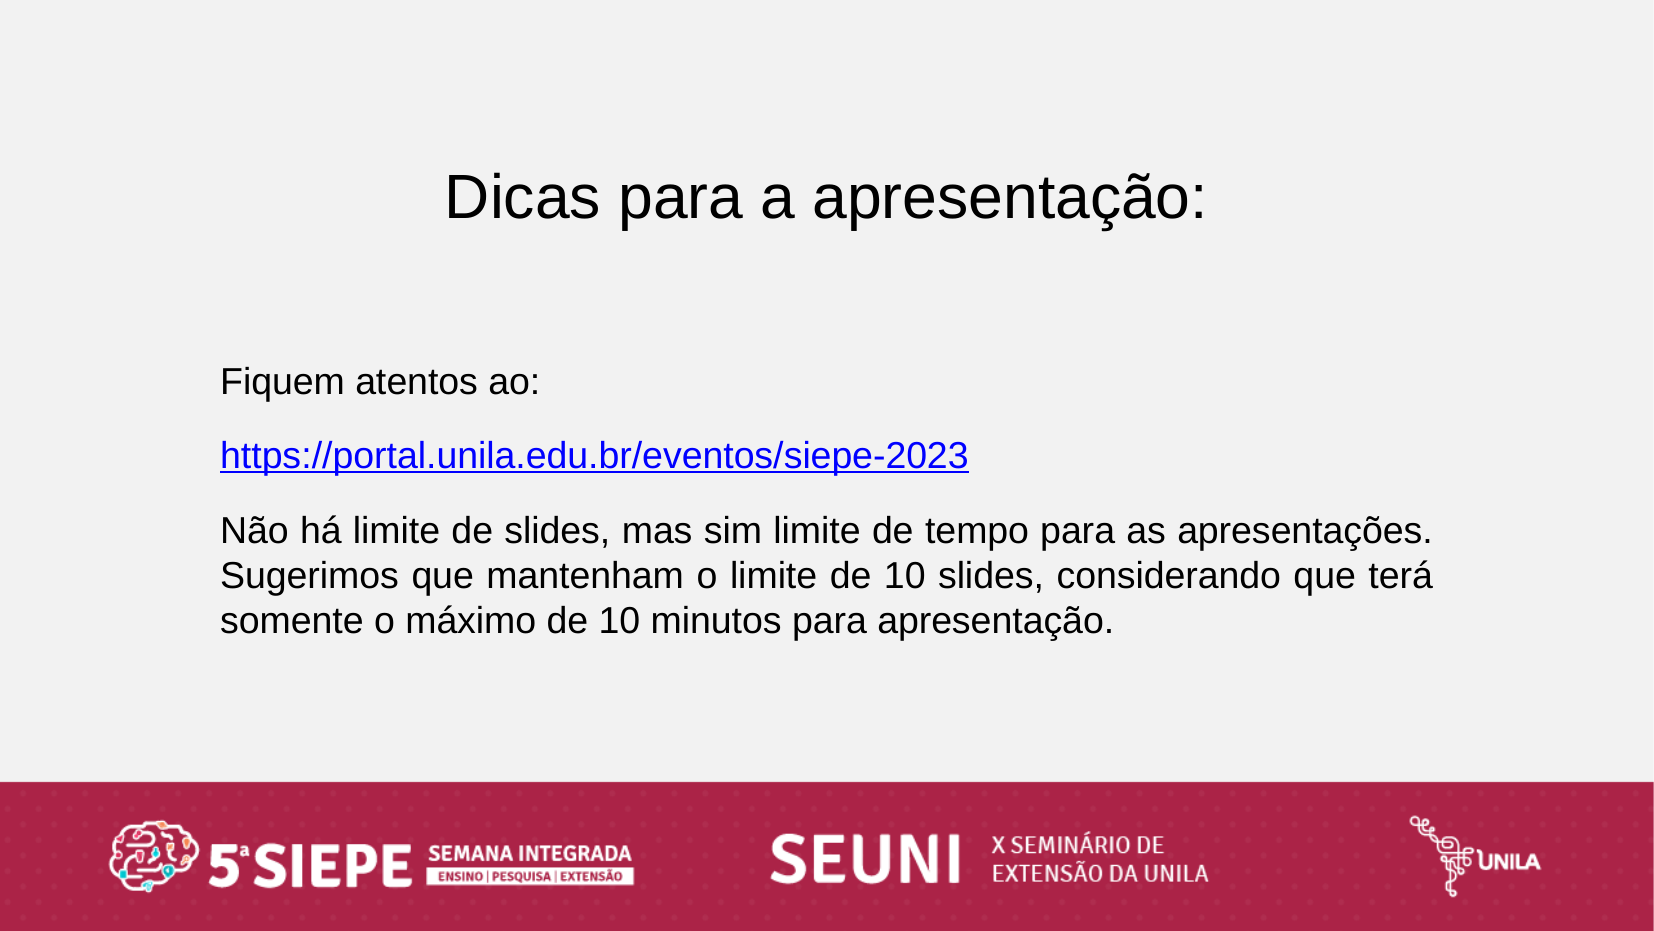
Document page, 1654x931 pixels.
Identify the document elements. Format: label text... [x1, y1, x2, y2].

picture [0, 0, 1654, 931]
text_box Fiquem atentos ao: https://portal.unila.edu.br/eventos/siepe-2023 Não há limite de slides, mas sim limite de tempo para as apresentações. Sugerimos que mantenham o limite de 10 slides, considerando que terá somente o máximo de 10 minutos para apresentação. [206, 247, 1447, 714]
text_box Dicas para a apresentação: [206, 152, 1447, 232]
